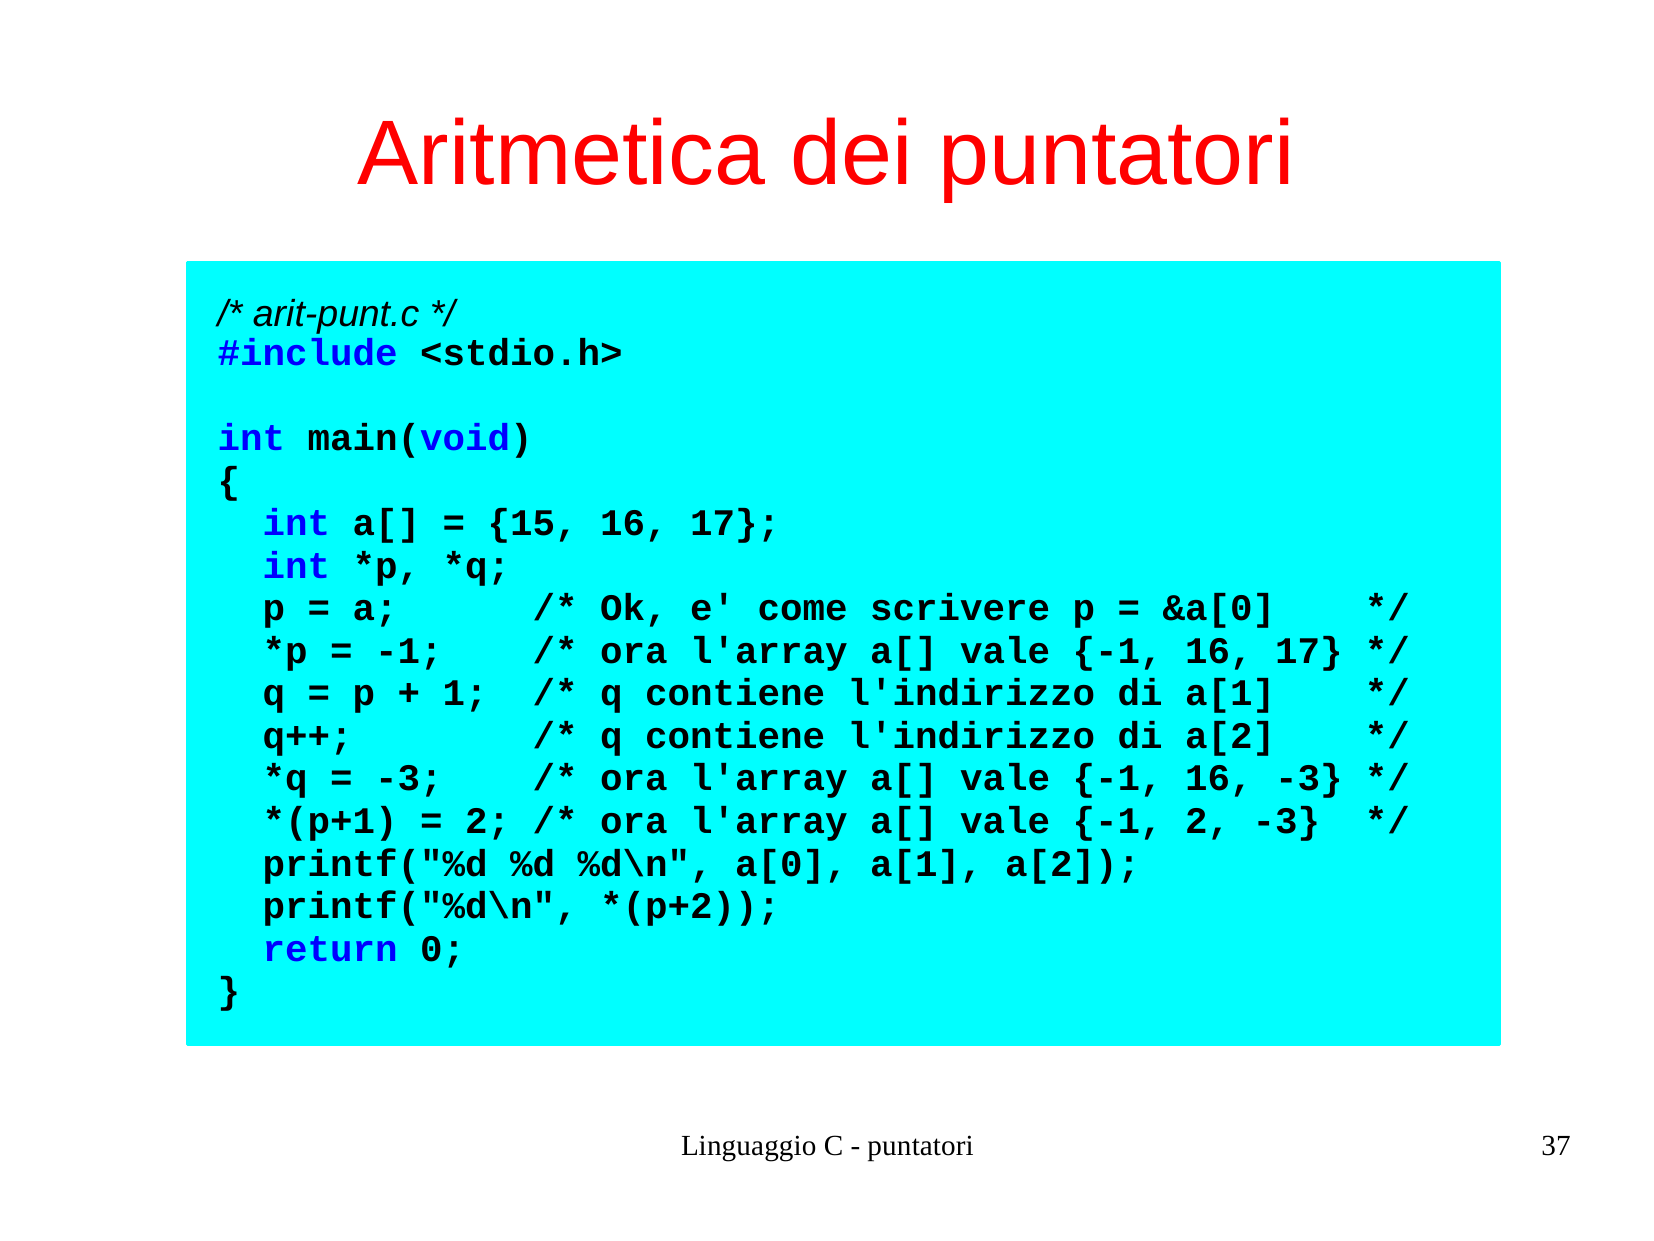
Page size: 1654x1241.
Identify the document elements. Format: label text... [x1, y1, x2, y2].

title Aritmetica dei puntatori [82, 49, 1571, 257]
text_box /* arit-punt.c */ #include <stdio.h> int main(void) { int a[] = {15, 16, 17}; int *p, *q; p = a; /* Ok, e' come scrivere p = &a[0] */ *p = -1; /* ora l'array a[] vale {-1, 16, 17} */ q = p + 1; /* q contiene l'indirizzo di a[1] */ q++; /* q contiene l'indirizzo di a[2] */ *q = -3; /* ora l'array a[] vale {-1, 16, -3} */ *(p+1) = 2; /* ora l'array a[] vale {-1, 2, -3} */ printf("%d %d %d\n", a[0], a[1], a[2]); printf("%d\n", *(p+2)); return 0; } [187, 262, 1500, 1045]
